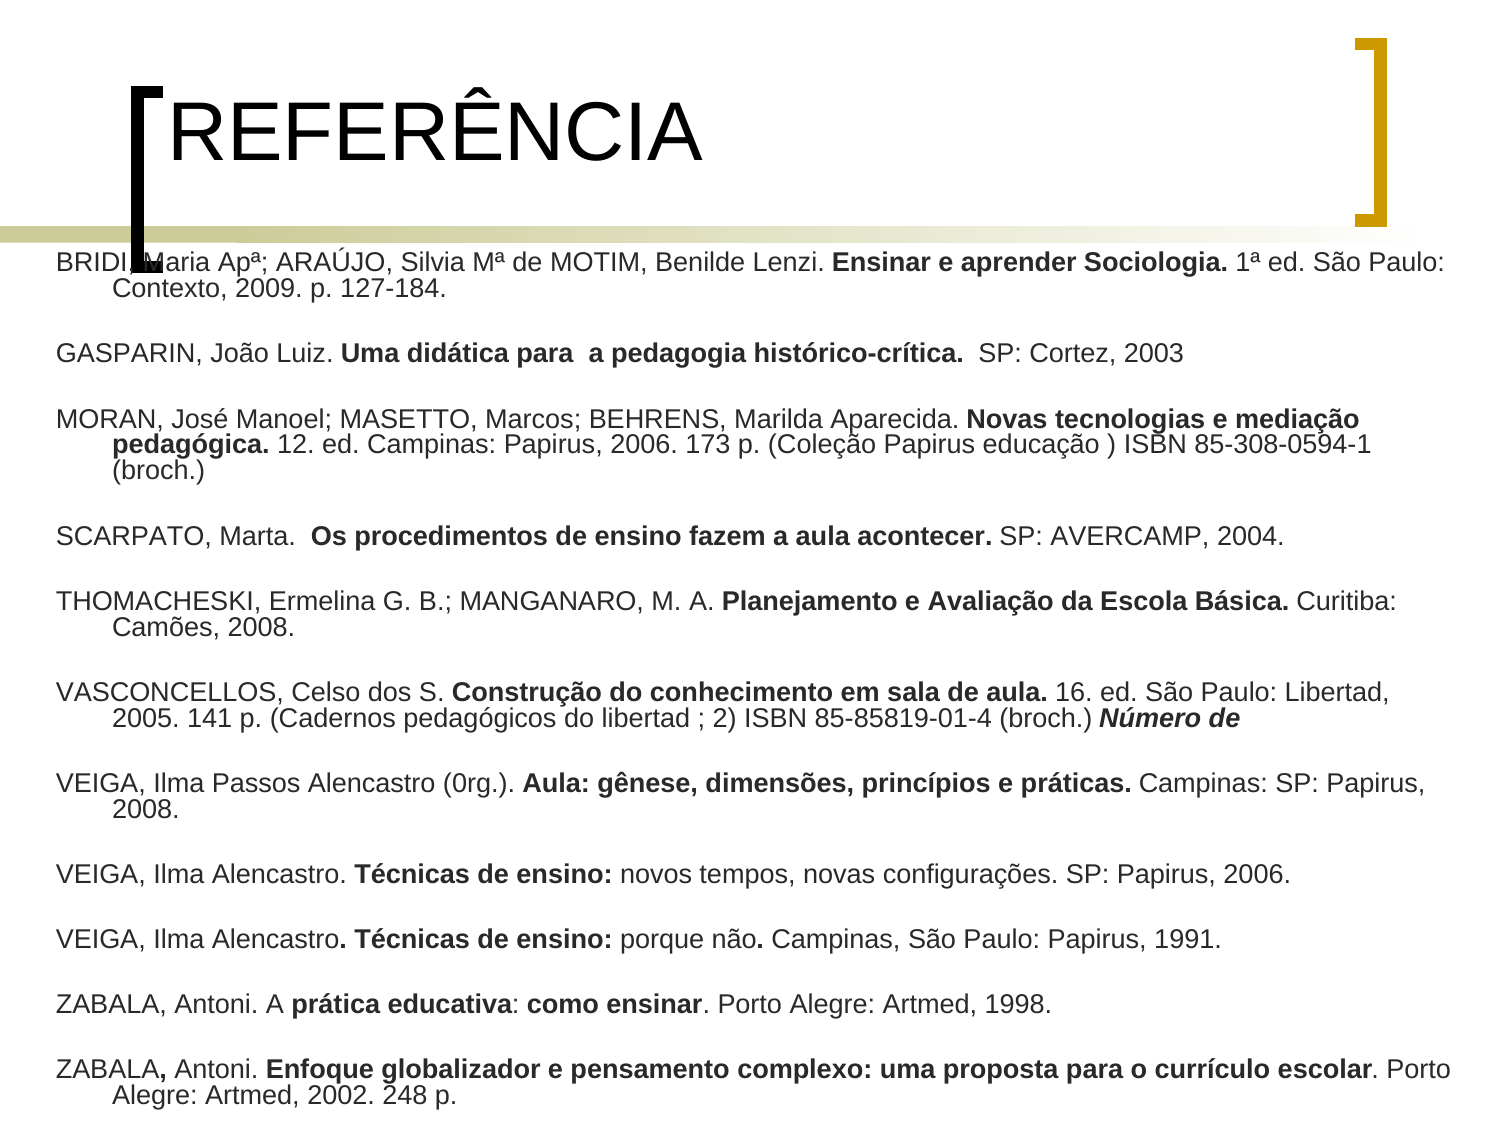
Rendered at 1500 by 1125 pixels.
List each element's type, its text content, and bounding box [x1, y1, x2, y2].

list BRIDI, Maria Apª; ARAÚJO, Silvia Mª de MOTIM, Benilde Lenzi. Ensinar e aprender Sociologia. 1ª ed. São Paulo: Contexto, 2009. p. 127-184. GASPARIN, João Luiz. Uma didática para a pedagogia histórico-crítica. SP: Cortez, 2003 MORAN, José Manoel; MASETTO, Marcos; BEHRENS, Marilda Aparecida. Novas tecnologias e mediação pedagógica. 12. ed. Campinas: Papirus, 2006. 173 p. (Coleção Papirus educação ) ISBN 85-308-0594-1 (broch.) SCARPATO, Marta. Os procedimentos de ensino fazem a aula acontecer. SP: AVERCAMP, 2004. THOMACHESKI, Ermelina G. B.; MANGANARO, M. A. Planejamento e Avaliação da Escola Básica. Curitiba: Camões, 2008. VASCONCELLOS, Celso dos S. Construção do conhecimento em sala de aula. 16. ed. São Paulo: Libertad, 2005. 141 p. (Cadernos pedagógicos do libertad ; 2) ISBN 85-85819-01-4 (broch.) Número de VEIGA, Ilma Passos Alencastro (0rg.). Aula: gênese, dimensões, princípios e práticas. Campinas: SP: Papirus, 2008. VEIGA, Ilma Alencastro. Técnicas de ensino: novos tempos, novas configurações. SP: Papirus, 2006. VEIGA, Ilma Alencastro. Técnicas de ensino: porque não. Campinas, São Paulo: Papirus, 1991. ZABALA, Antoni. A prática educativa: como ensinar. Porto Alegre: Artmed, 1998. ZABALA, Antoni. Enfoque globalizador e pensamento complexo: uma proposta para o currículo escolar. Porto Alegre: Artmed, 2002. 248 p. [41, 243, 1471, 1125]
title REFERÊNCIA [152, 15, 1328, 185]
